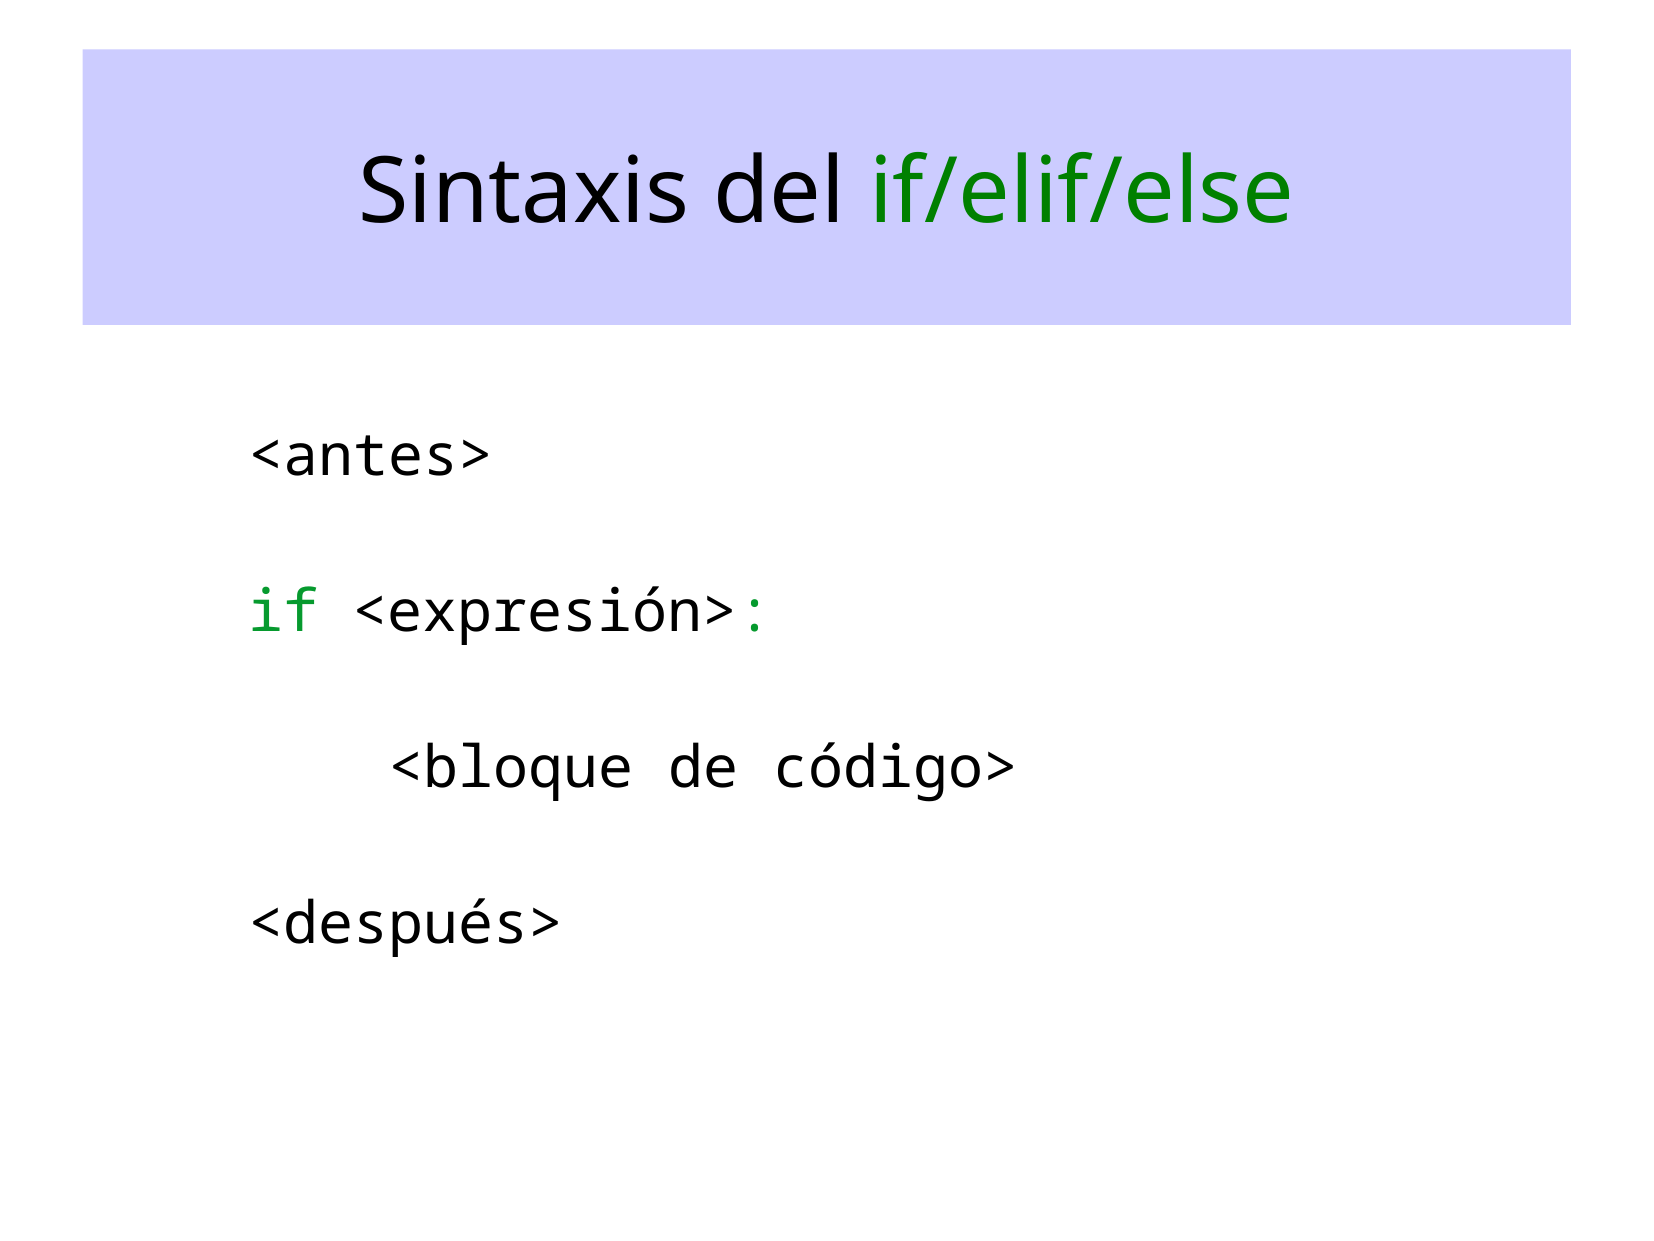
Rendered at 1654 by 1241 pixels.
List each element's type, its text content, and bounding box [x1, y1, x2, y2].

list <antes> if <expresión>: <bloque de código> <después> [177, 413, 1365, 1123]
title Sintaxis del if/elif/else [82, 49, 1571, 325]
